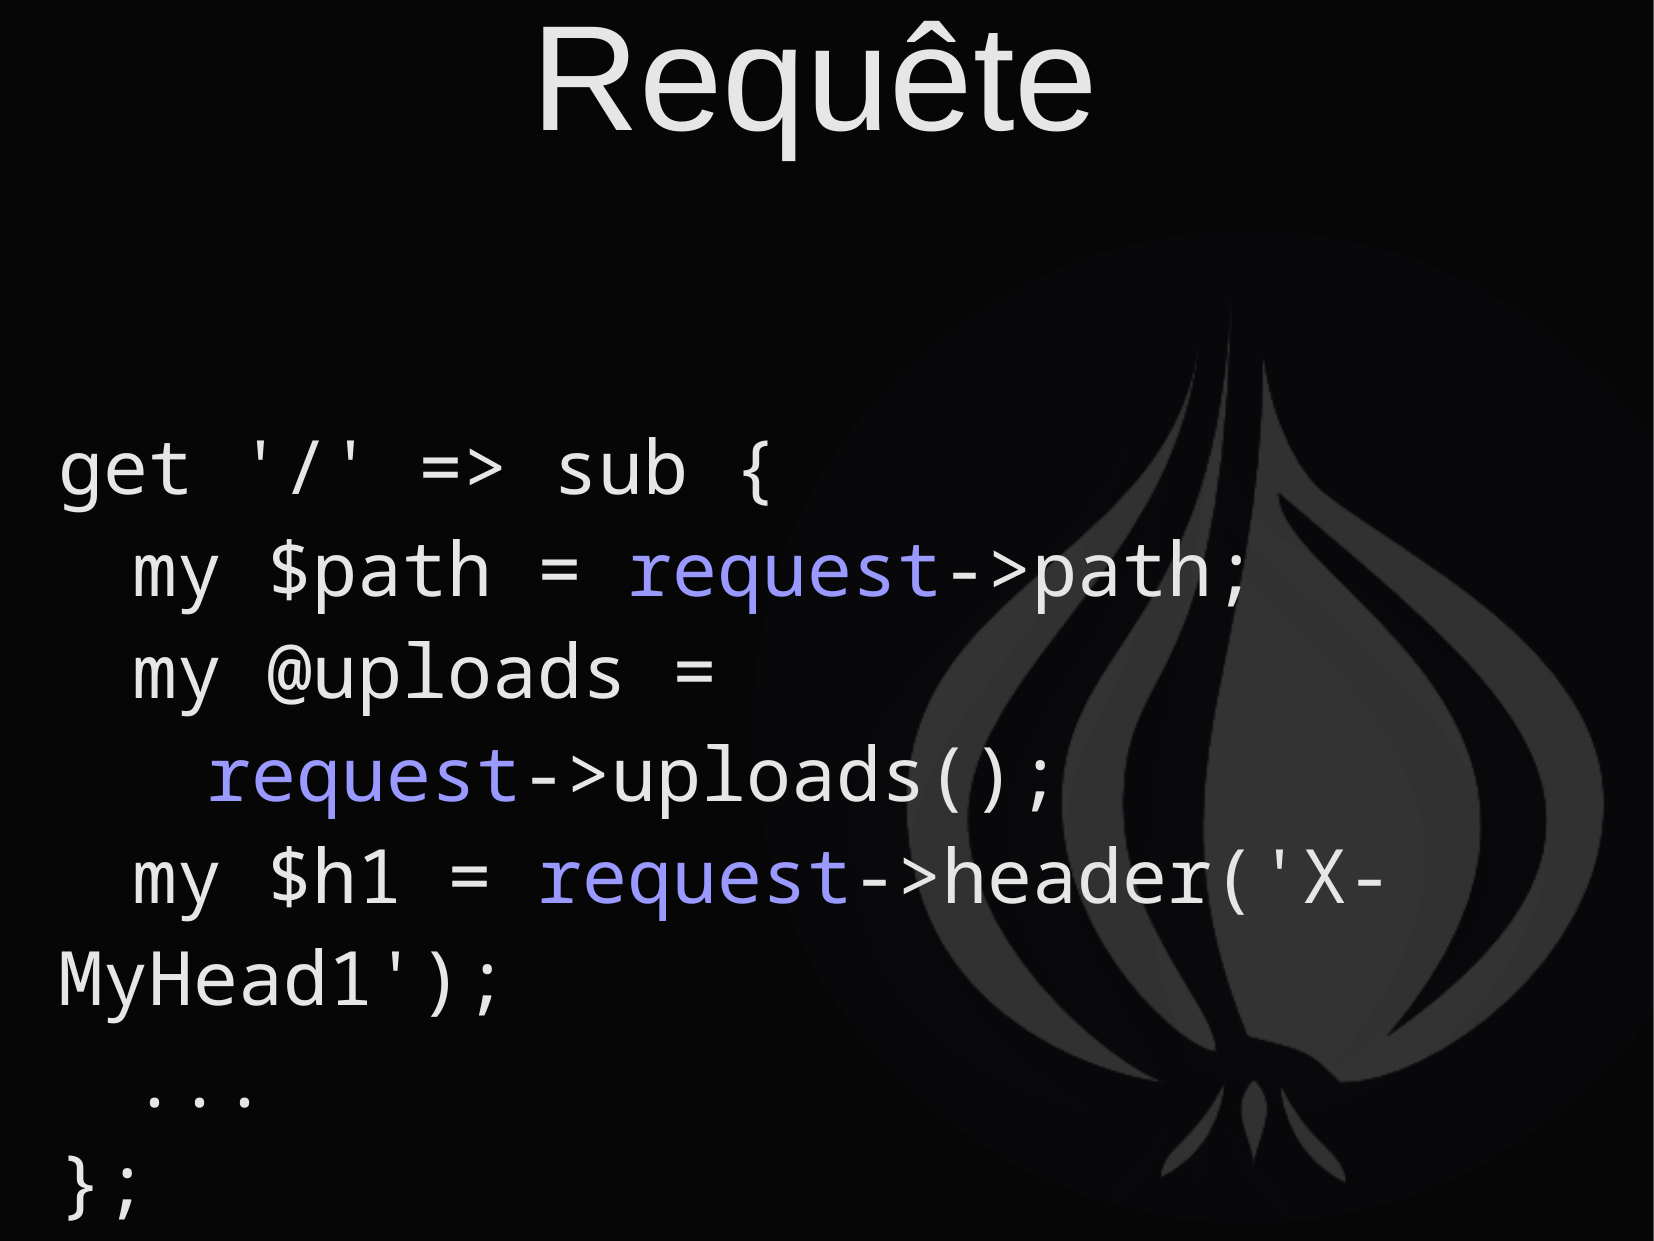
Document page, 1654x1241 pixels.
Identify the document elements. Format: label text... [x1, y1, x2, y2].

subtitle Requête get '/' => sub { my $path = request->path; my @uploads = request->uploads(); my $h1 = request->header('X-MyHead1'); ... }; [59, 33, 1571, 1194]
picture [0, 0, 1654, 1241]
